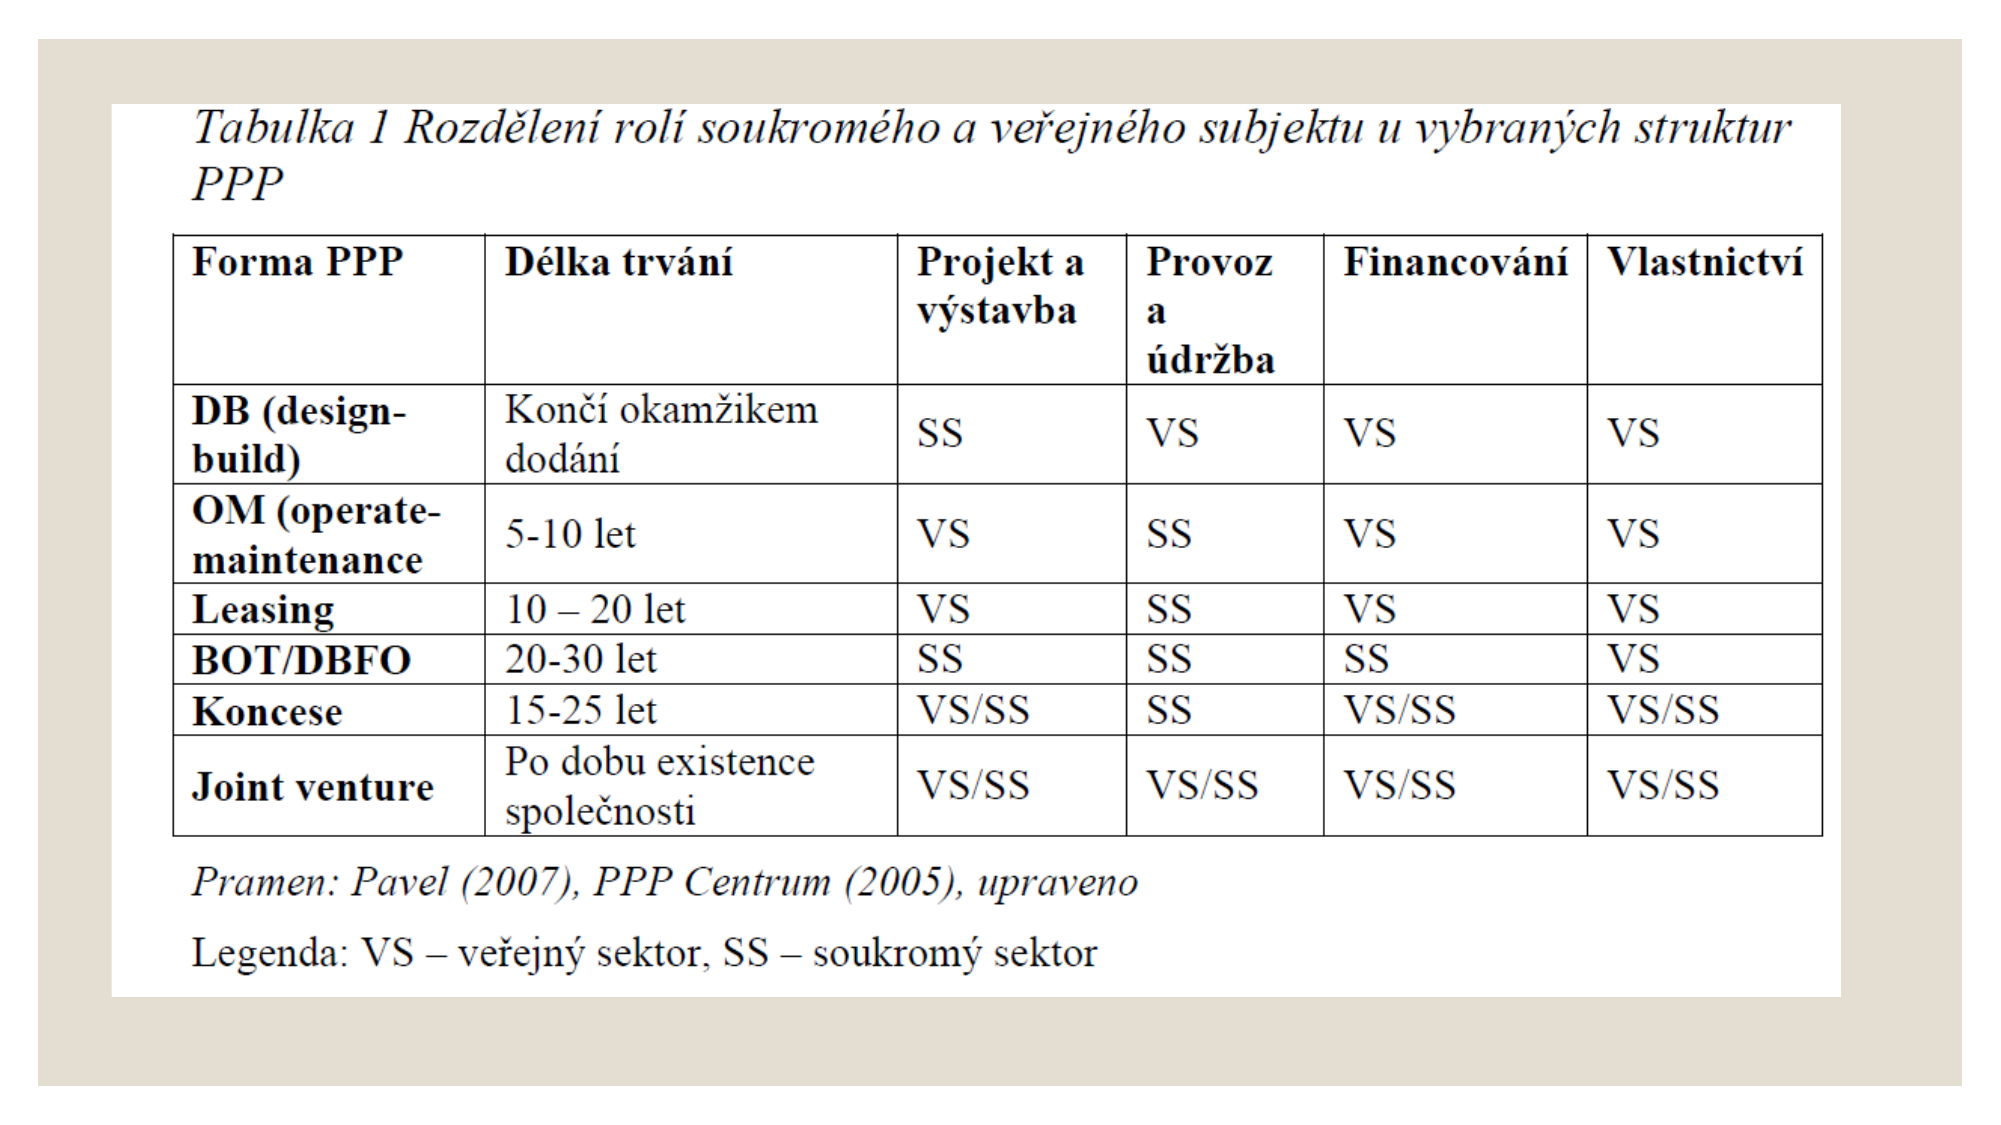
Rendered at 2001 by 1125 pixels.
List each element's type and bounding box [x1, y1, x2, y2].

picture [111, 104, 1841, 997]
